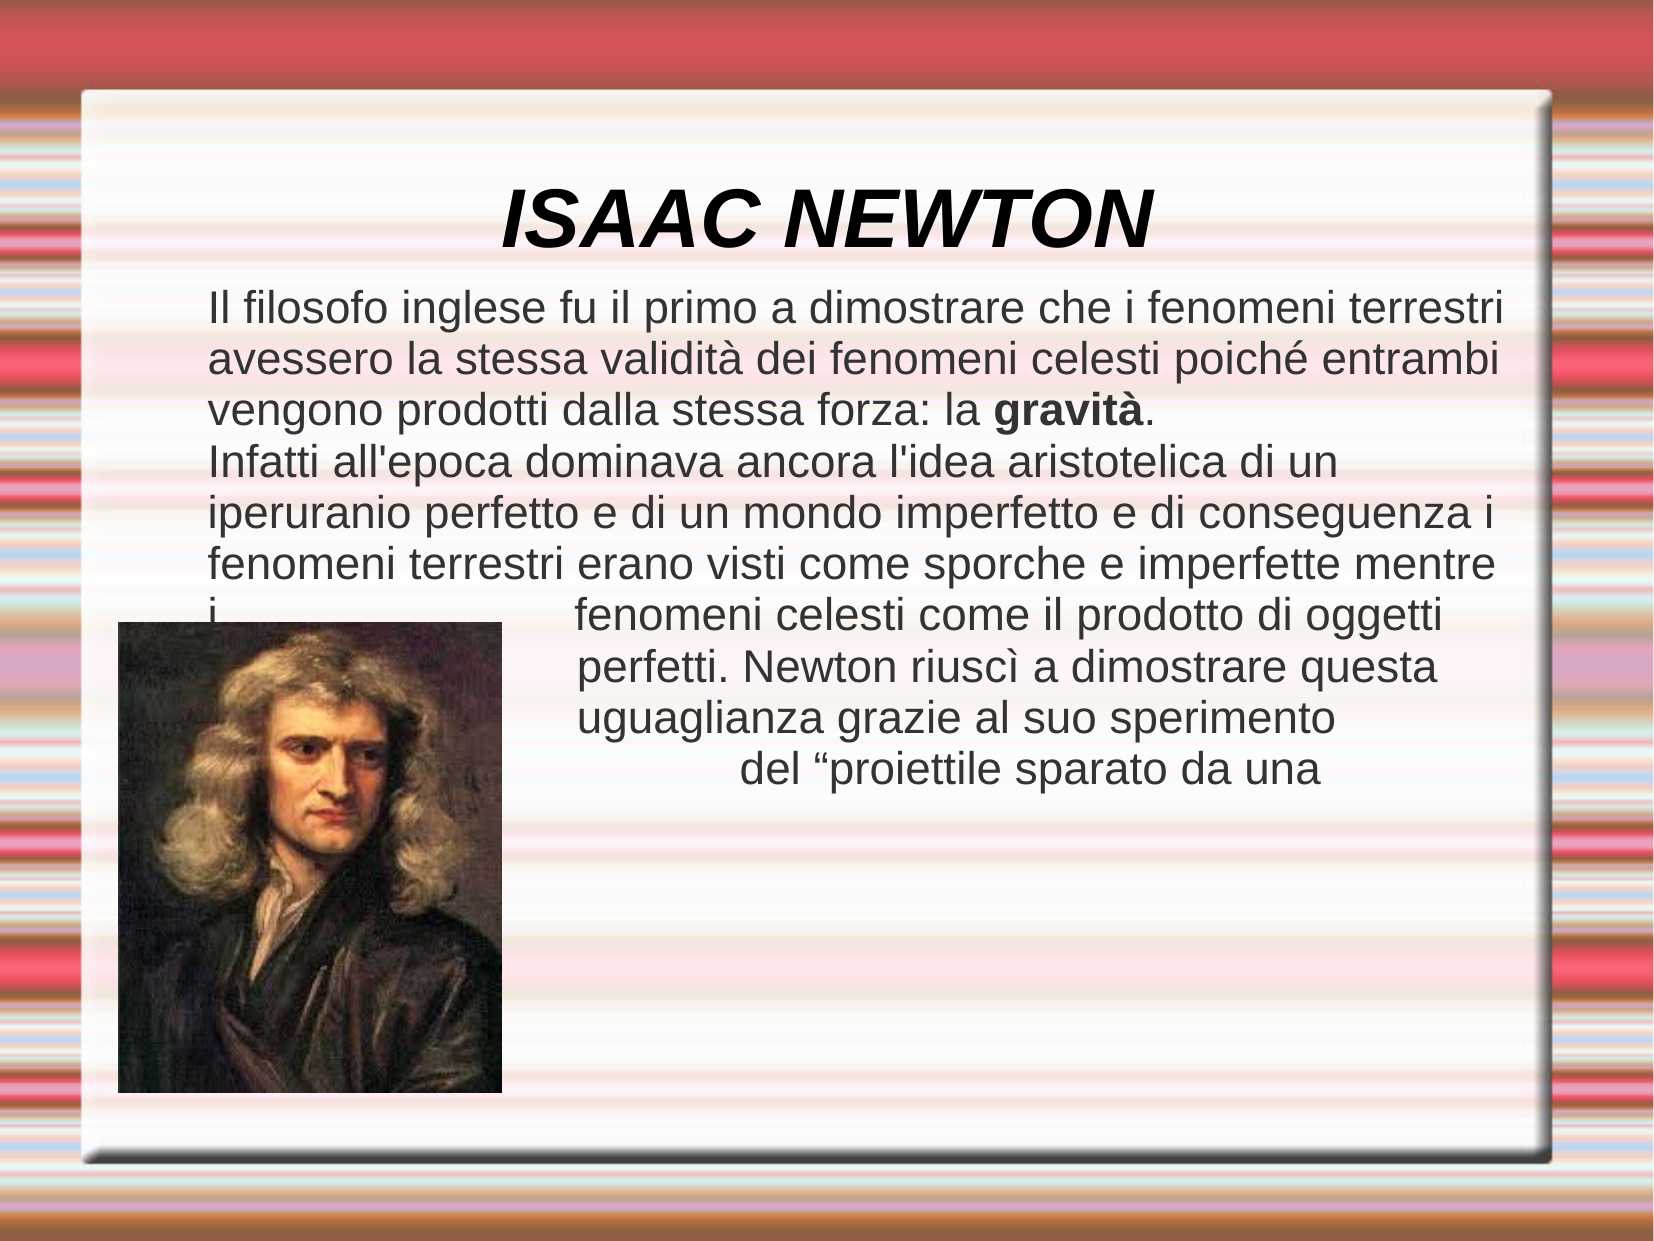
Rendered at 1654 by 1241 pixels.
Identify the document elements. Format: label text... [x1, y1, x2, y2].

list Il filosofo inglese fu il primo a dimostrare che i fenomeni terrestri avessero la stessa validità dei fenomeni celesti poiché entrambi vengono prodotti dalla stessa forza: la gravità. Infatti all'epoca dominava ancora l'idea aristotelica di un iperuranio perfetto e di un mondo imperfetto e di conseguenza i fenomeni terrestri erano visti come sporche e imperfette mentre i fenomeni celesti come il prodotto di oggetti perfetti. Newton riuscì a dimostrare questa uguaglianza grazie al suo sperimento mentale del “proiettile sparato da una montagna” [124, 281, 1506, 1063]
title ISAAC NEWTON [121, 114, 1534, 322]
picture [0, 0, 1654, 1241]
